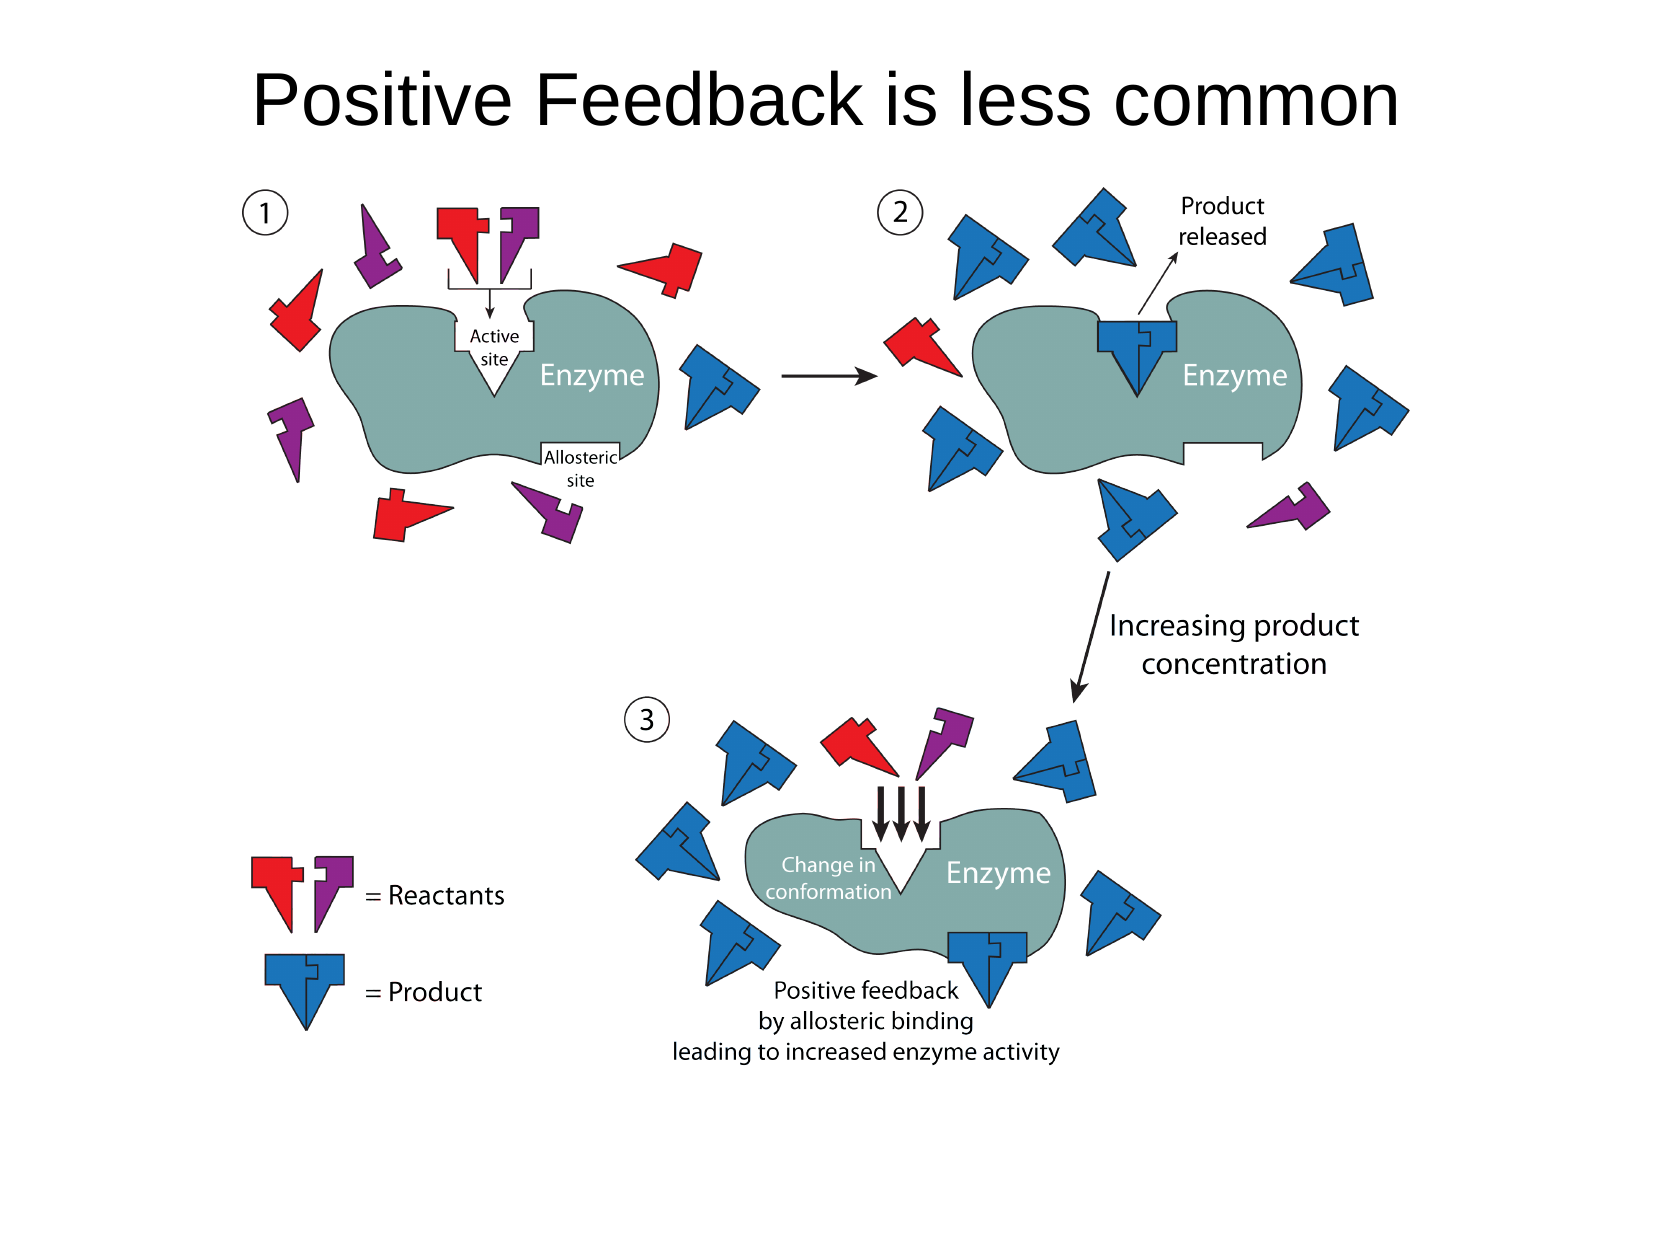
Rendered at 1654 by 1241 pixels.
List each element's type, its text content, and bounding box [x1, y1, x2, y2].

picture [242, 187, 1410, 1066]
title Positive Feedback is less common [82, 56, 1571, 143]
